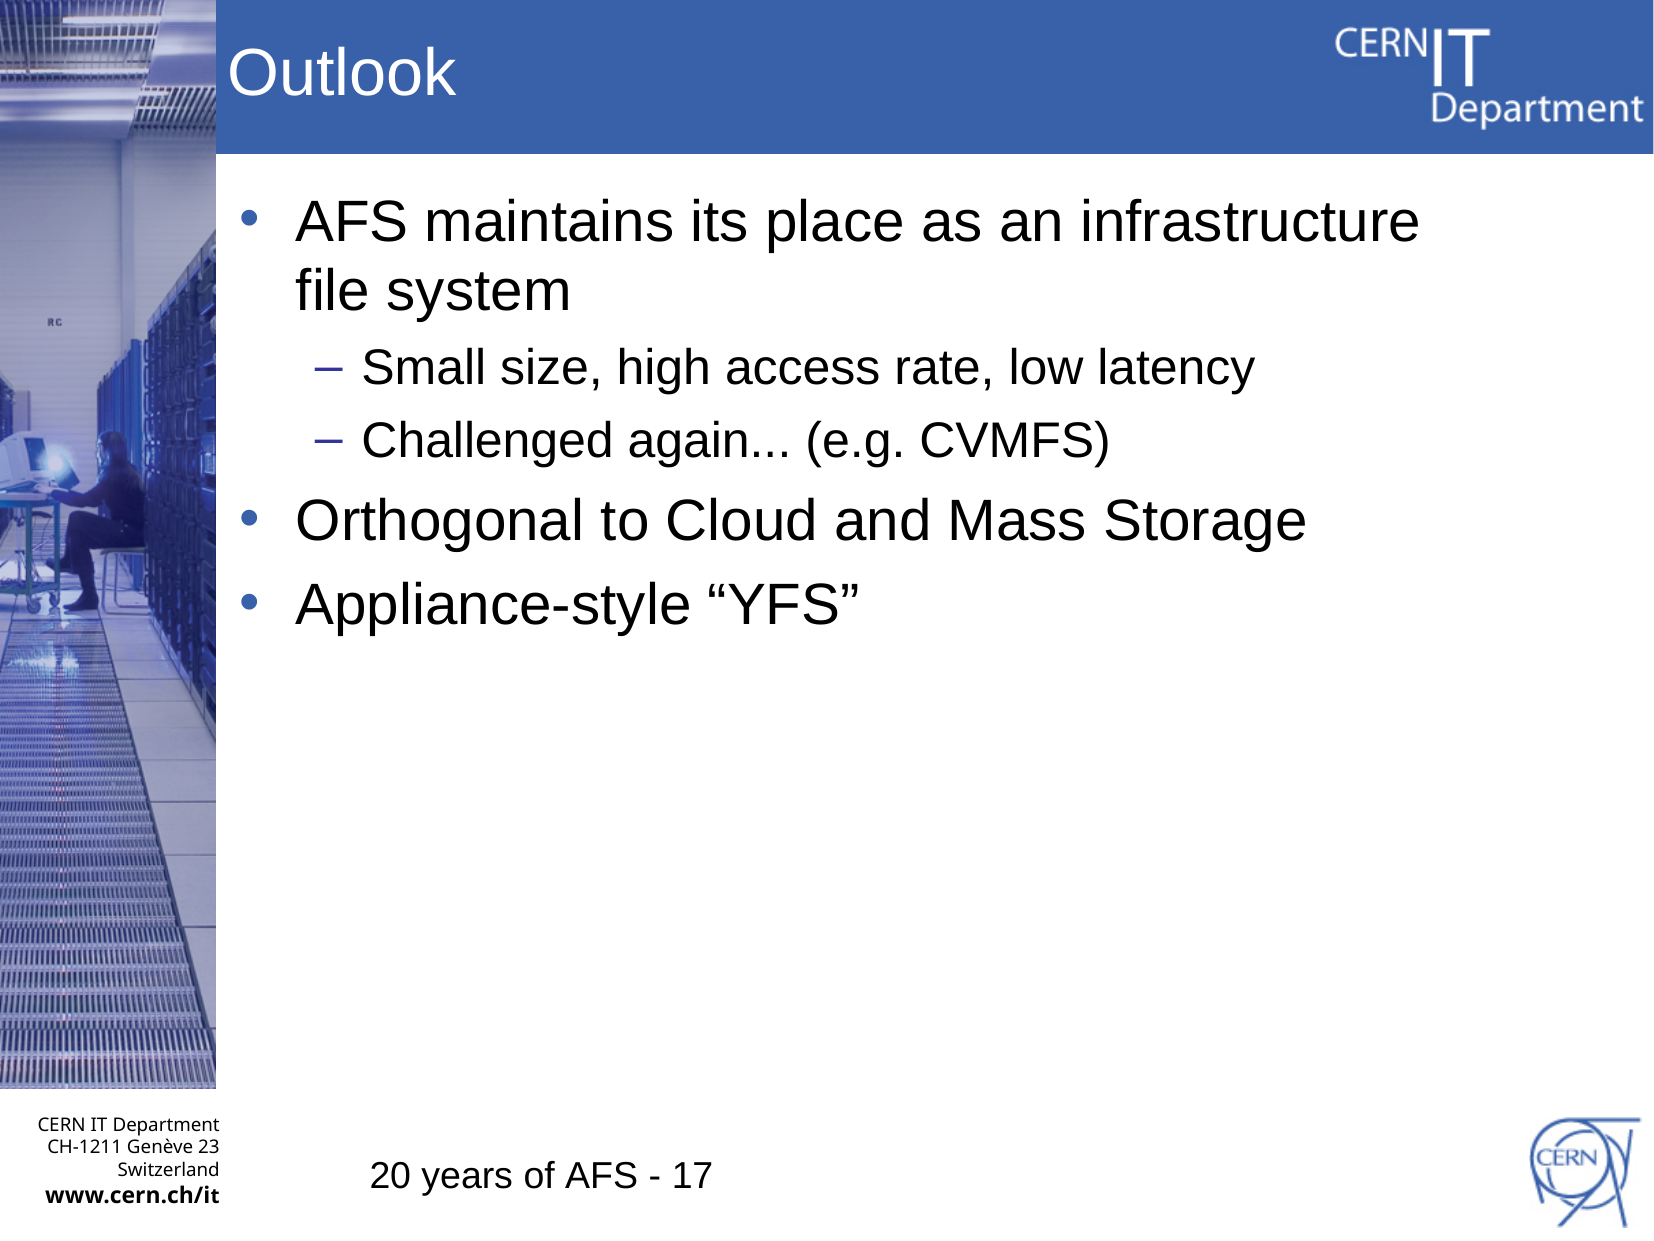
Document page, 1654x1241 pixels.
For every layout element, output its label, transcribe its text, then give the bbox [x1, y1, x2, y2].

list AFS maintains its place as an infrastructure file system Small size, high access rate, low latency Challenged again... (e.g. CVMFS) Orthogonal to Cloud and Mass Storage Appliance-style “YFS” [224, 174, 1463, 1003]
title Outlook [212, 0, 1126, 165]
picture [1529, 1116, 1642, 1228]
picture [1126, 0, 1654, 154]
